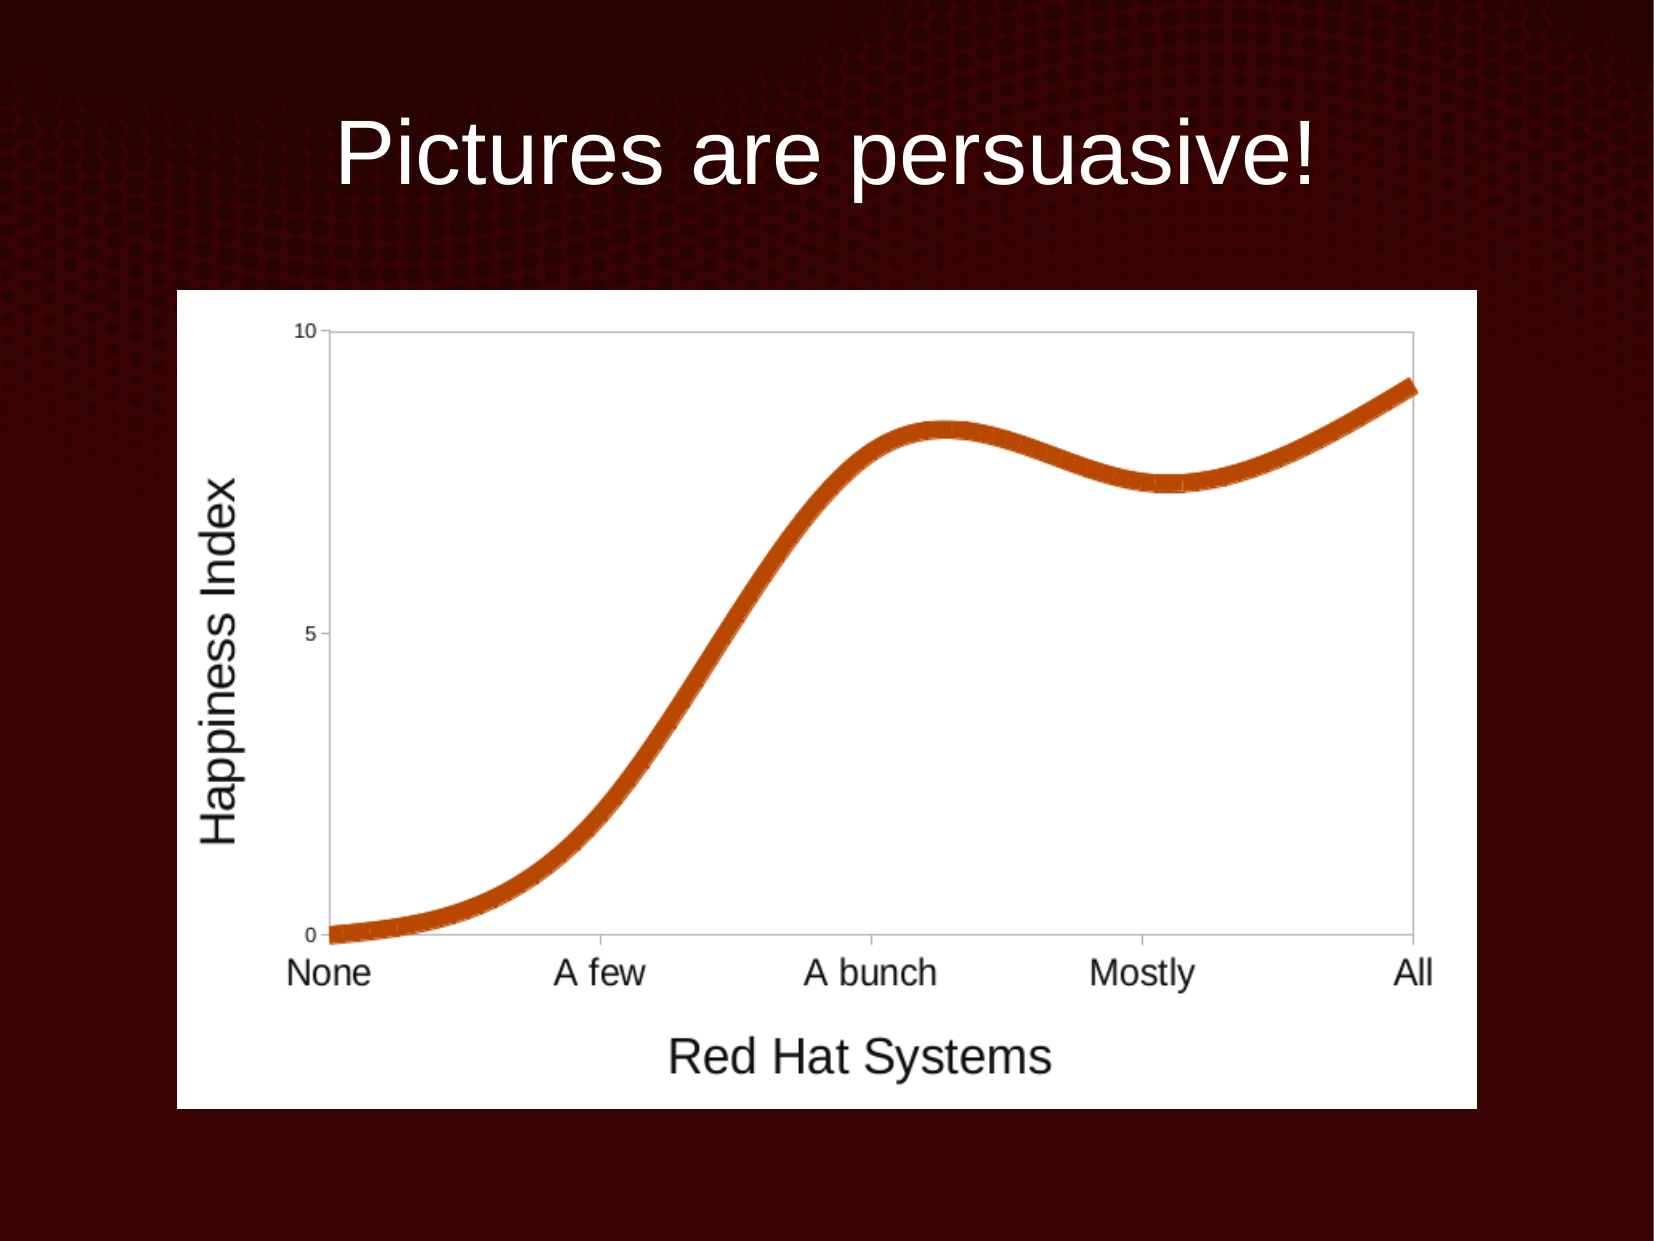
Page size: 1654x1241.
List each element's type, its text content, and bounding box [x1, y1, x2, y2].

title Pictures are persuasive! [82, 49, 1571, 257]
picture [0, 0, 1654, 1241]
